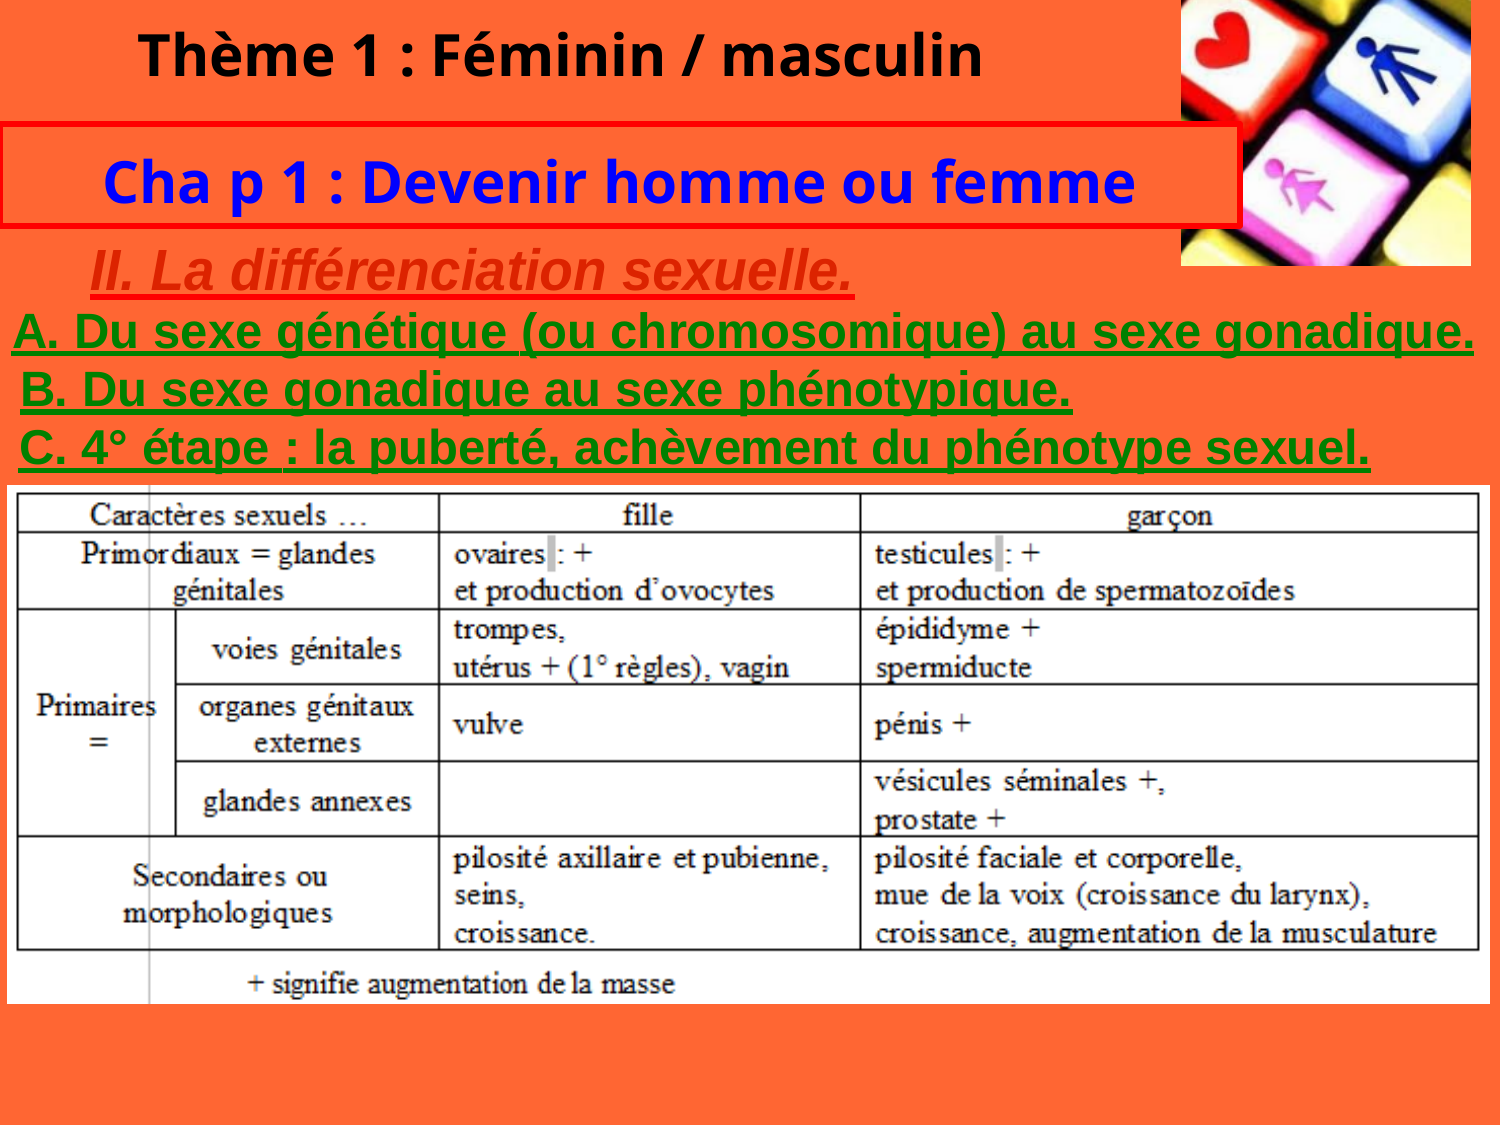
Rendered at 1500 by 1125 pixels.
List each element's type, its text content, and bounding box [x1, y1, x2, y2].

text_box Thème 1 : Féminin / masculin [0, 0, 1122, 96]
text_box Cha p 1 : Devenir homme ou femme [0, 124, 1241, 226]
picture [1181, 0, 1471, 266]
picture [7, 485, 1490, 1004]
chart [0, 236, 1488, 480]
